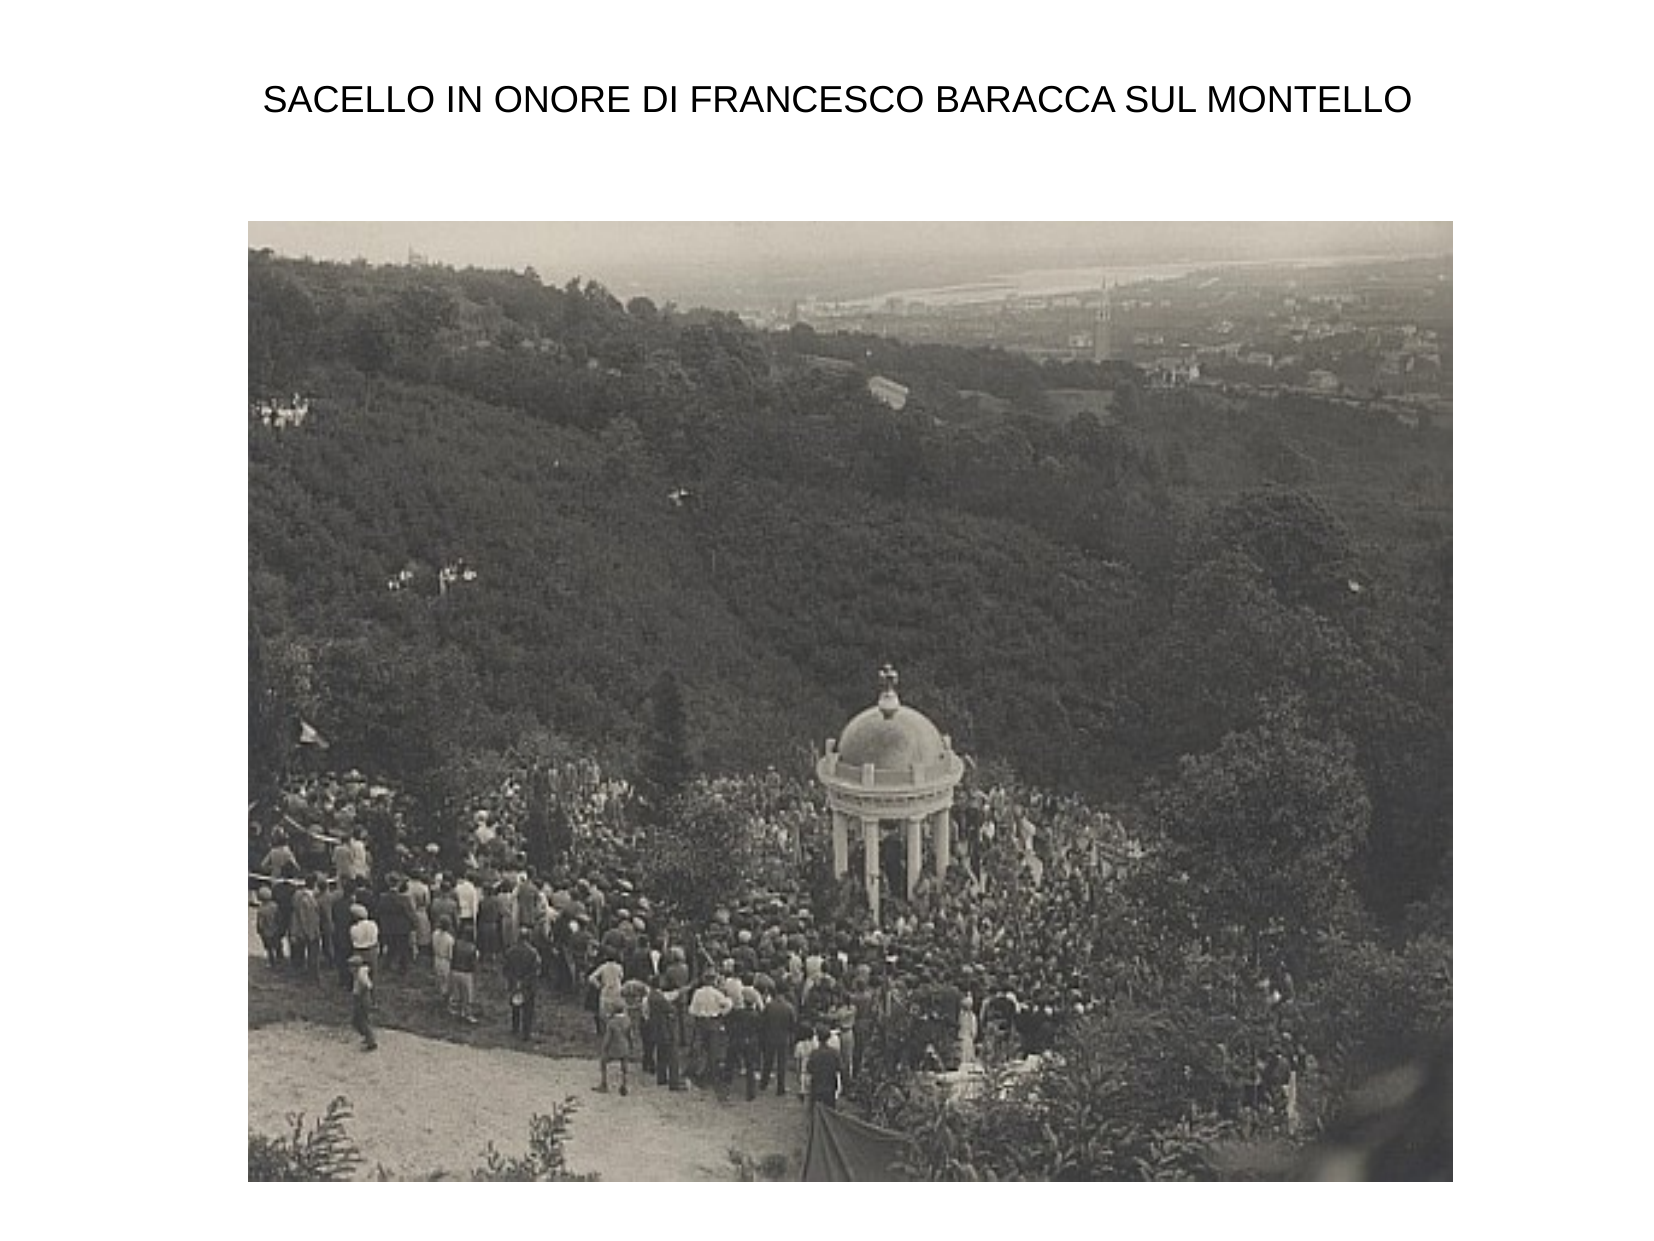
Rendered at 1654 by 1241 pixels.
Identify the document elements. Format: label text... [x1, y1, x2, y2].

text_box SACELLO IN ONORE DI FRANCESCO BARACCA SUL MONTELLO [248, 70, 1654, 128]
picture [248, 221, 1453, 1182]
